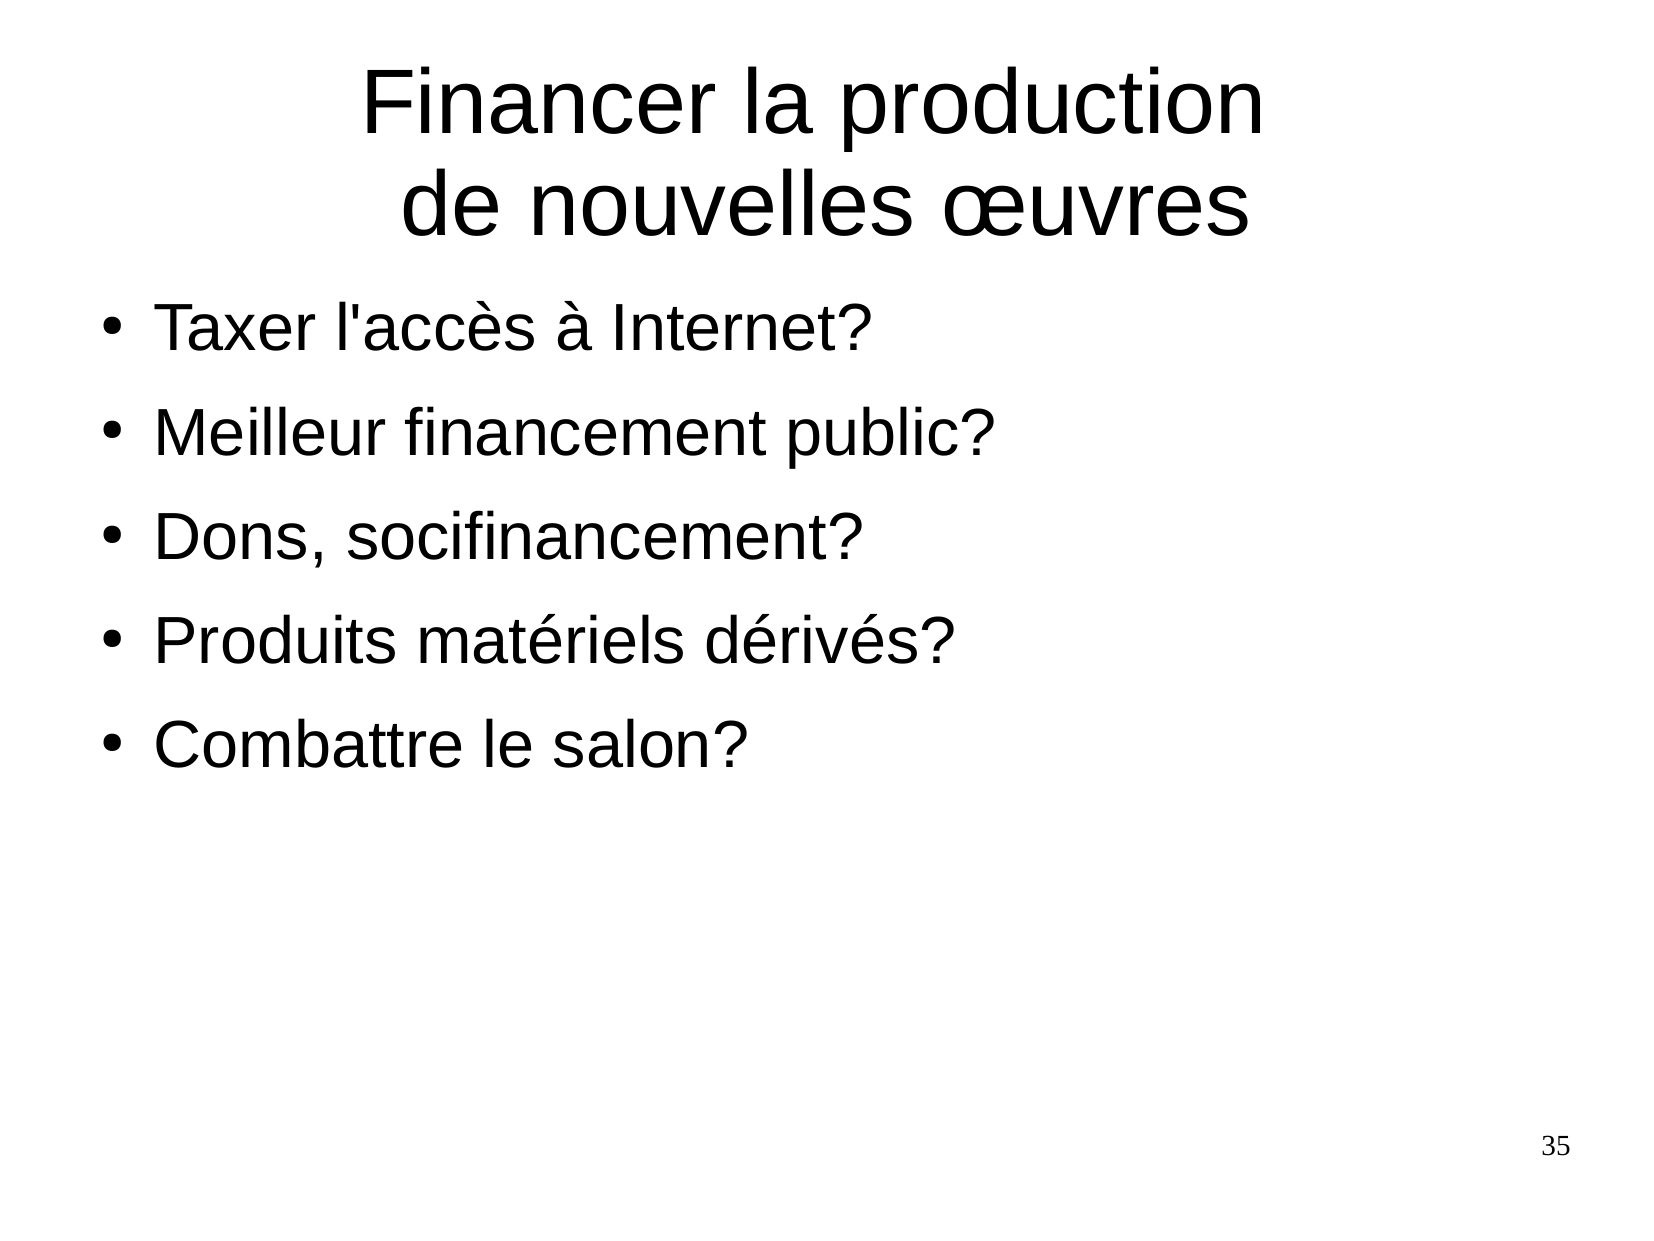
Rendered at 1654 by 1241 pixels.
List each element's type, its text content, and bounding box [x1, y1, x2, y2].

list Taxer l'accès à Internet? Meilleur financement public? Dons, socifinancement? Produits matériels dérivés? Combattre le salon? [82, 290, 1538, 1010]
title Financer la production de nouvelles œuvres [82, 49, 1571, 257]
